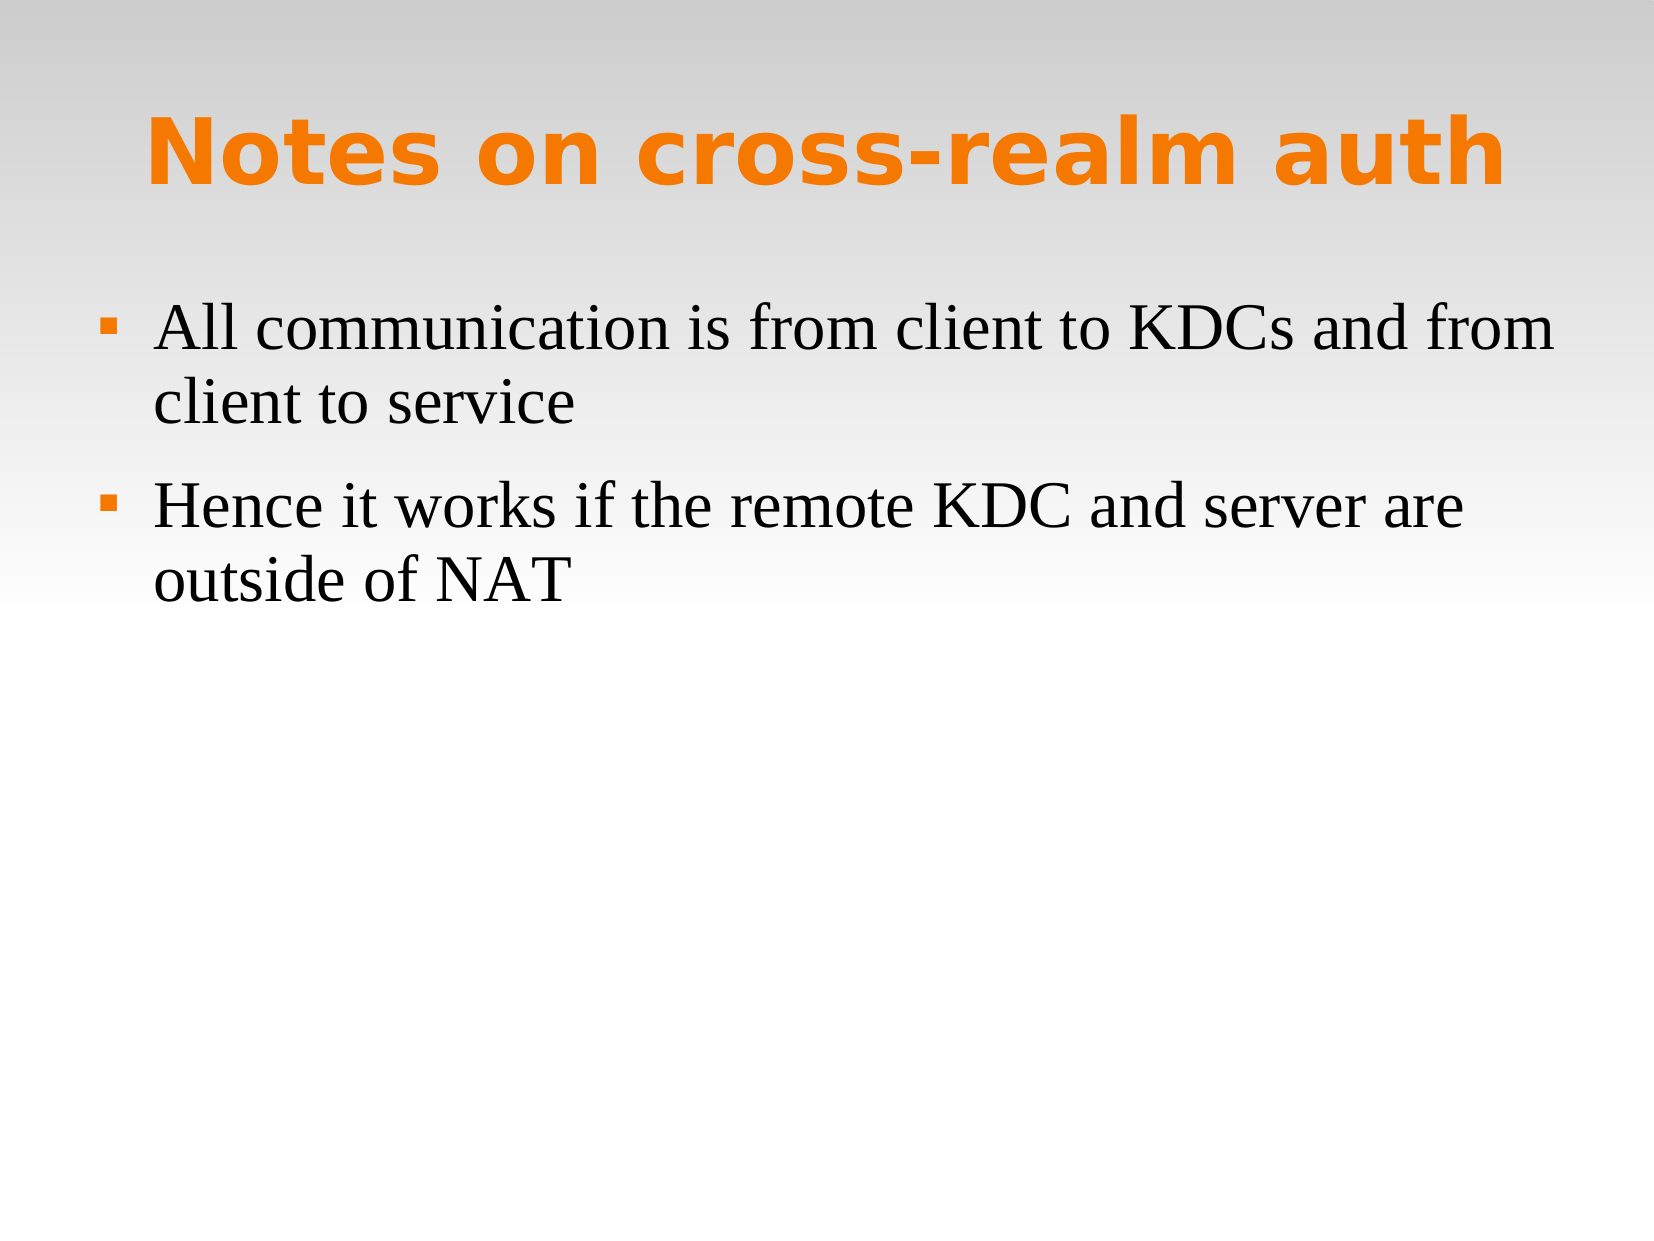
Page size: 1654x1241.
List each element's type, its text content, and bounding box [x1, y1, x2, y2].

title Notes on cross-realm auth [82, 49, 1571, 257]
list All communication is from client to KDCs and from client to service Hence it works if the remote KDC and server are outside of NAT [82, 290, 1571, 1094]
